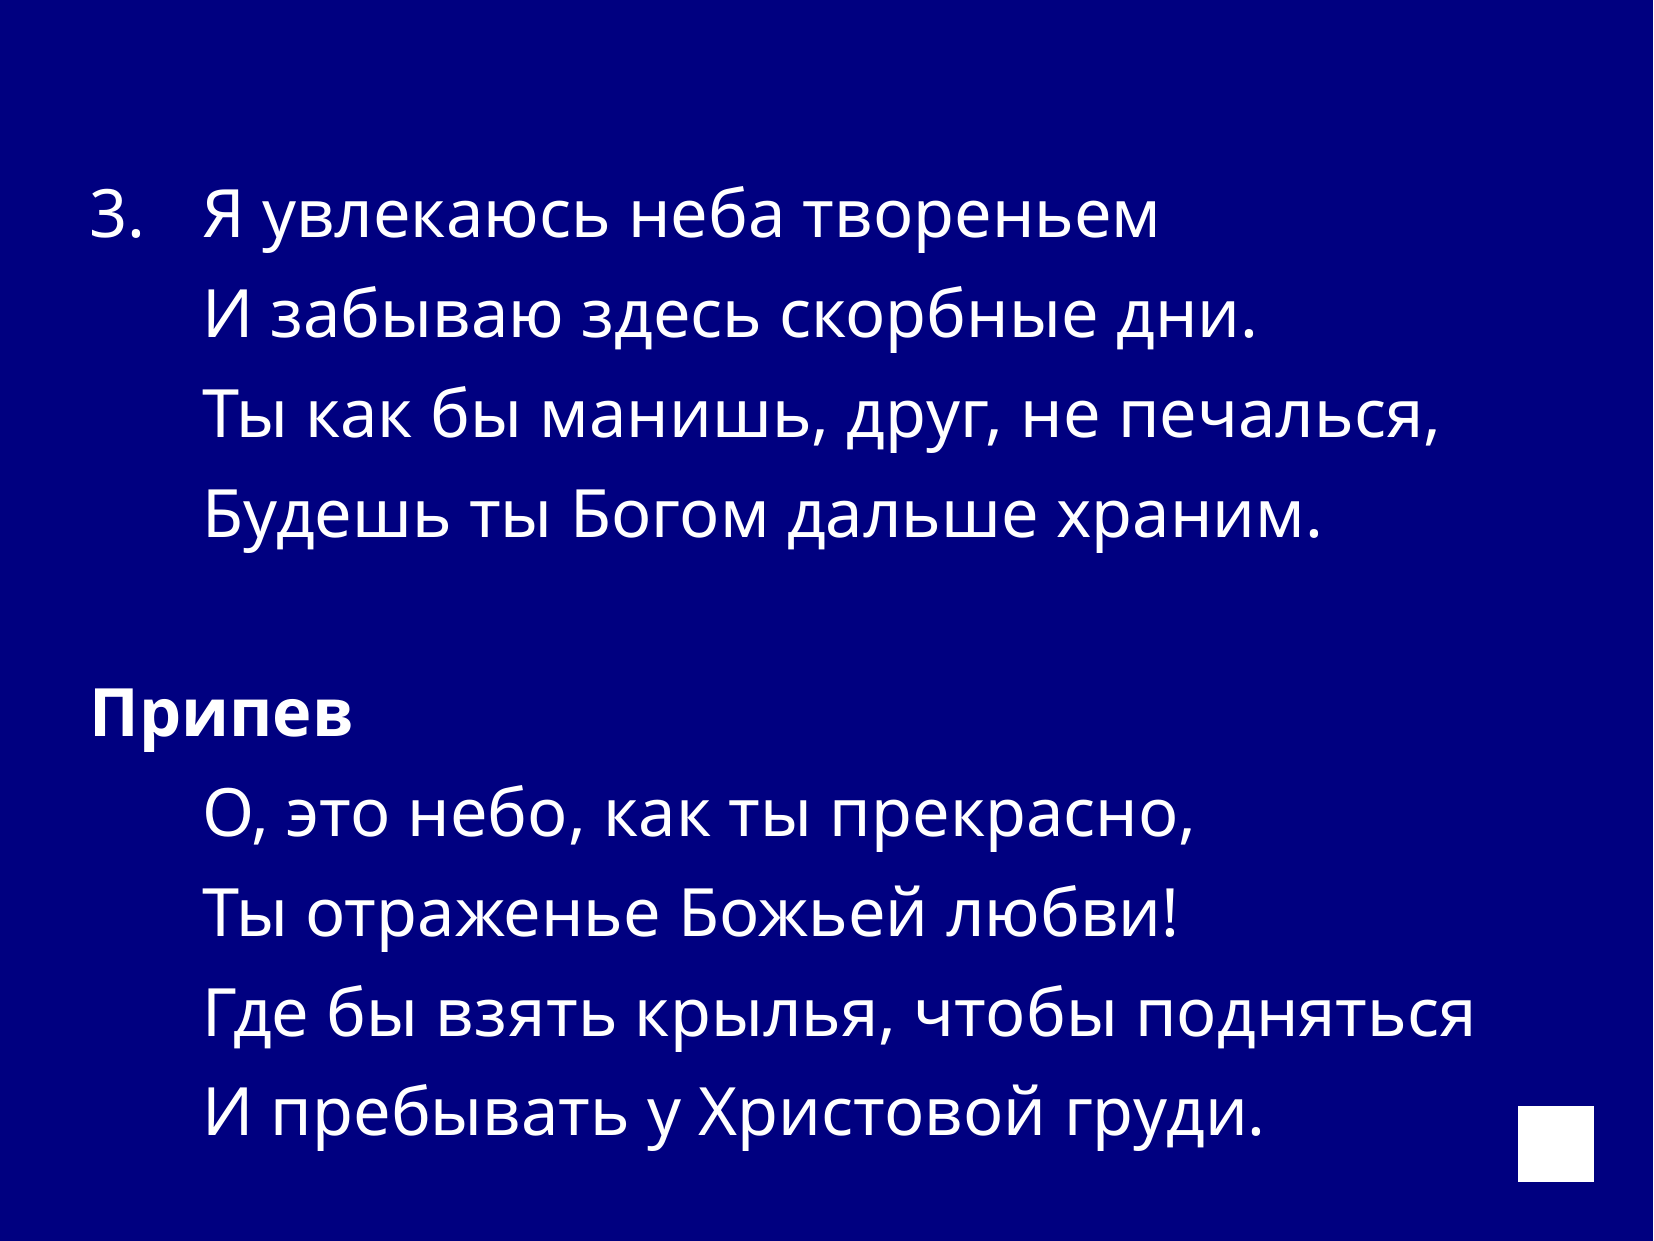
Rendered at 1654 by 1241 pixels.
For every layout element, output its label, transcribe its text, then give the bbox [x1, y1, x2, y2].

text_box [1518, 1163, 1594, 1182]
text_box 3. Я увлекаюсь неба твореньем И забываю здесь скорбные дни. Ты как бы манишь, друг, не печалься, Будешь ты Богом дальше храним. Припев О, это небо, как ты прекрасно, Ты отраженье Божьей любви! Где бы взять крылья, чтобы подняться И пребывать у Христовой груди. [75, 150, 1653, 1163]
